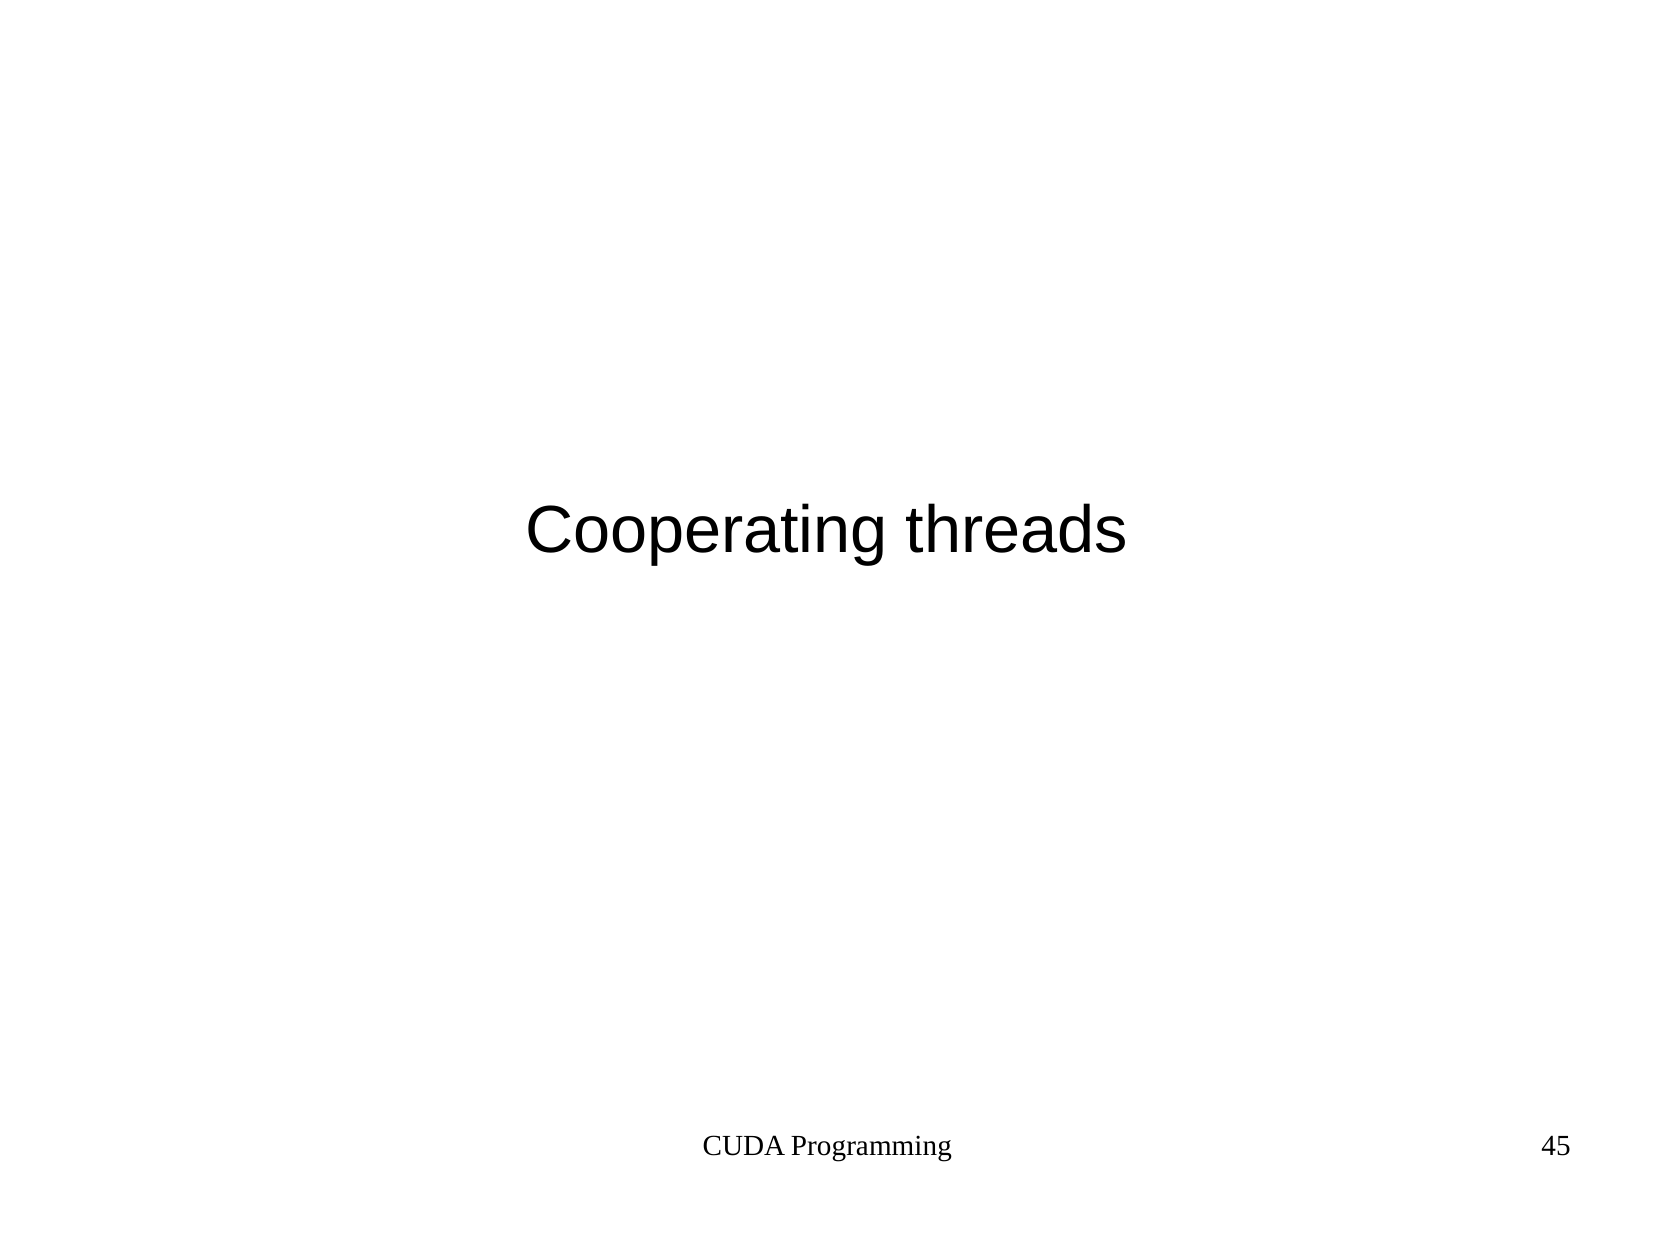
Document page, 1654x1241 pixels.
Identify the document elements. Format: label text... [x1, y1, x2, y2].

subtitle Cooperating threads [82, 49, 1571, 1010]
